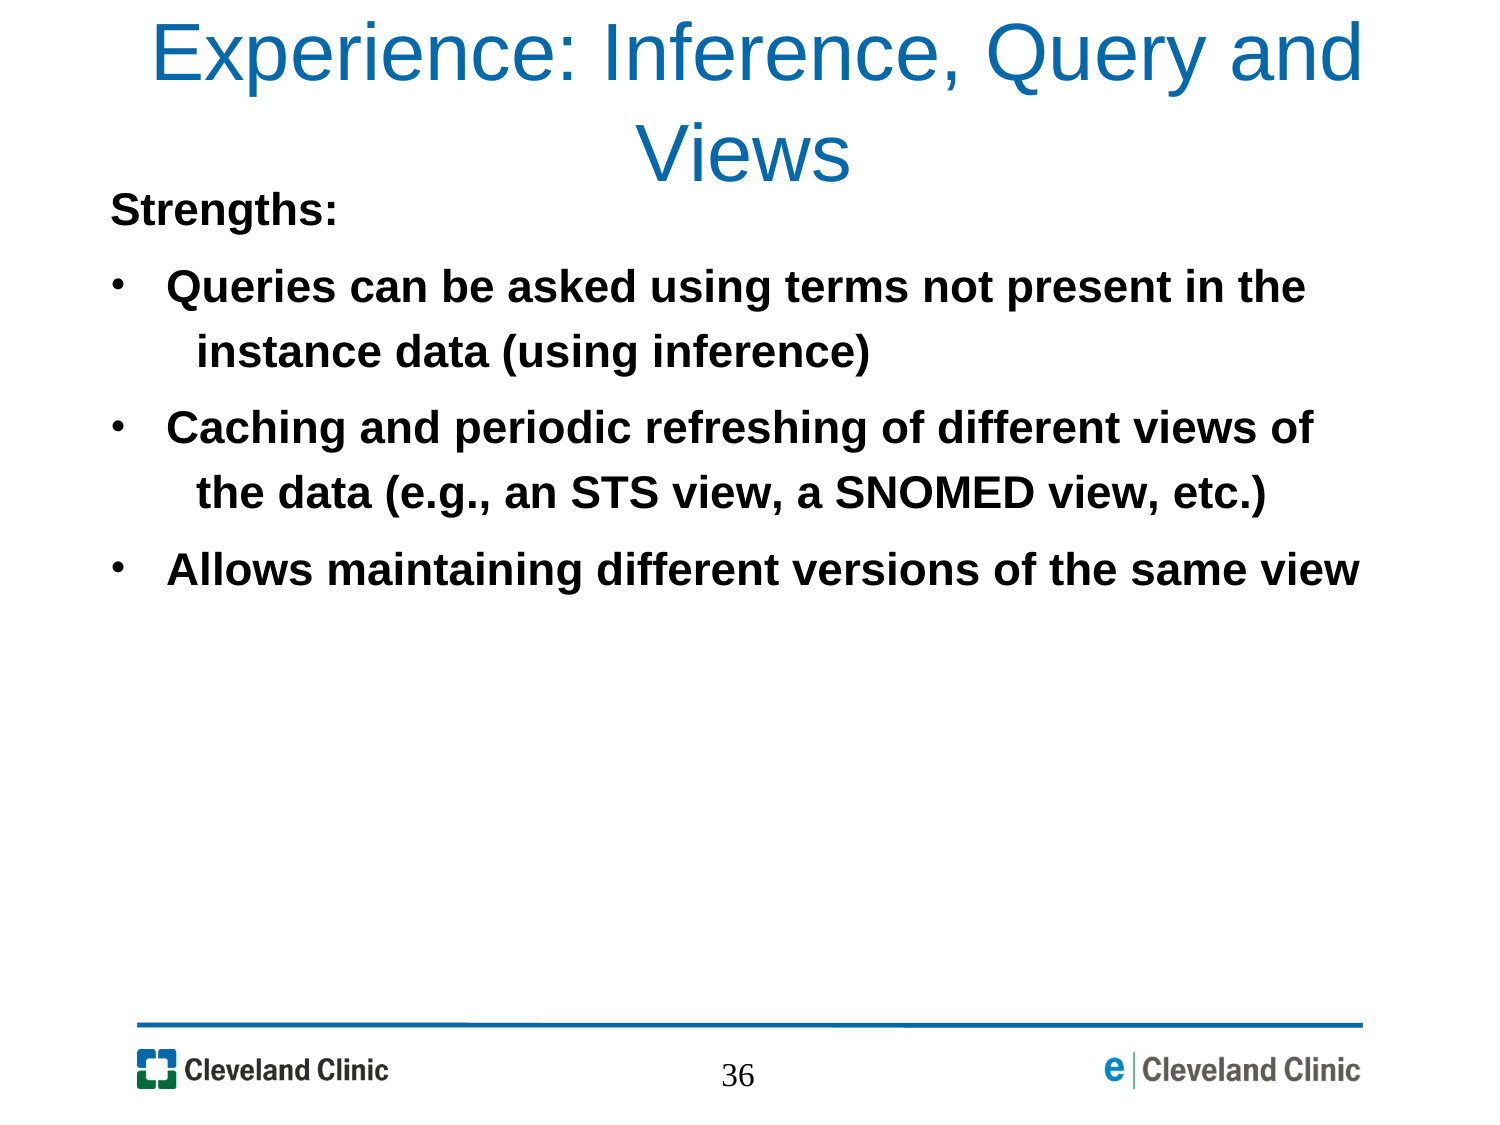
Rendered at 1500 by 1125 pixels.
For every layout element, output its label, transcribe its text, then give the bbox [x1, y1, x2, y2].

list Strengths: Queries can be asked using terms not present in the instance data (using inference) Caching and periodic refreshing of different views of the data (e.g., an STS view, a SNOMED view, etc.) Allows maintaining different versions of the same view [87, 162, 1408, 1125]
title Experience: Inference, Query and Views [0, 0, 1500, 207]
